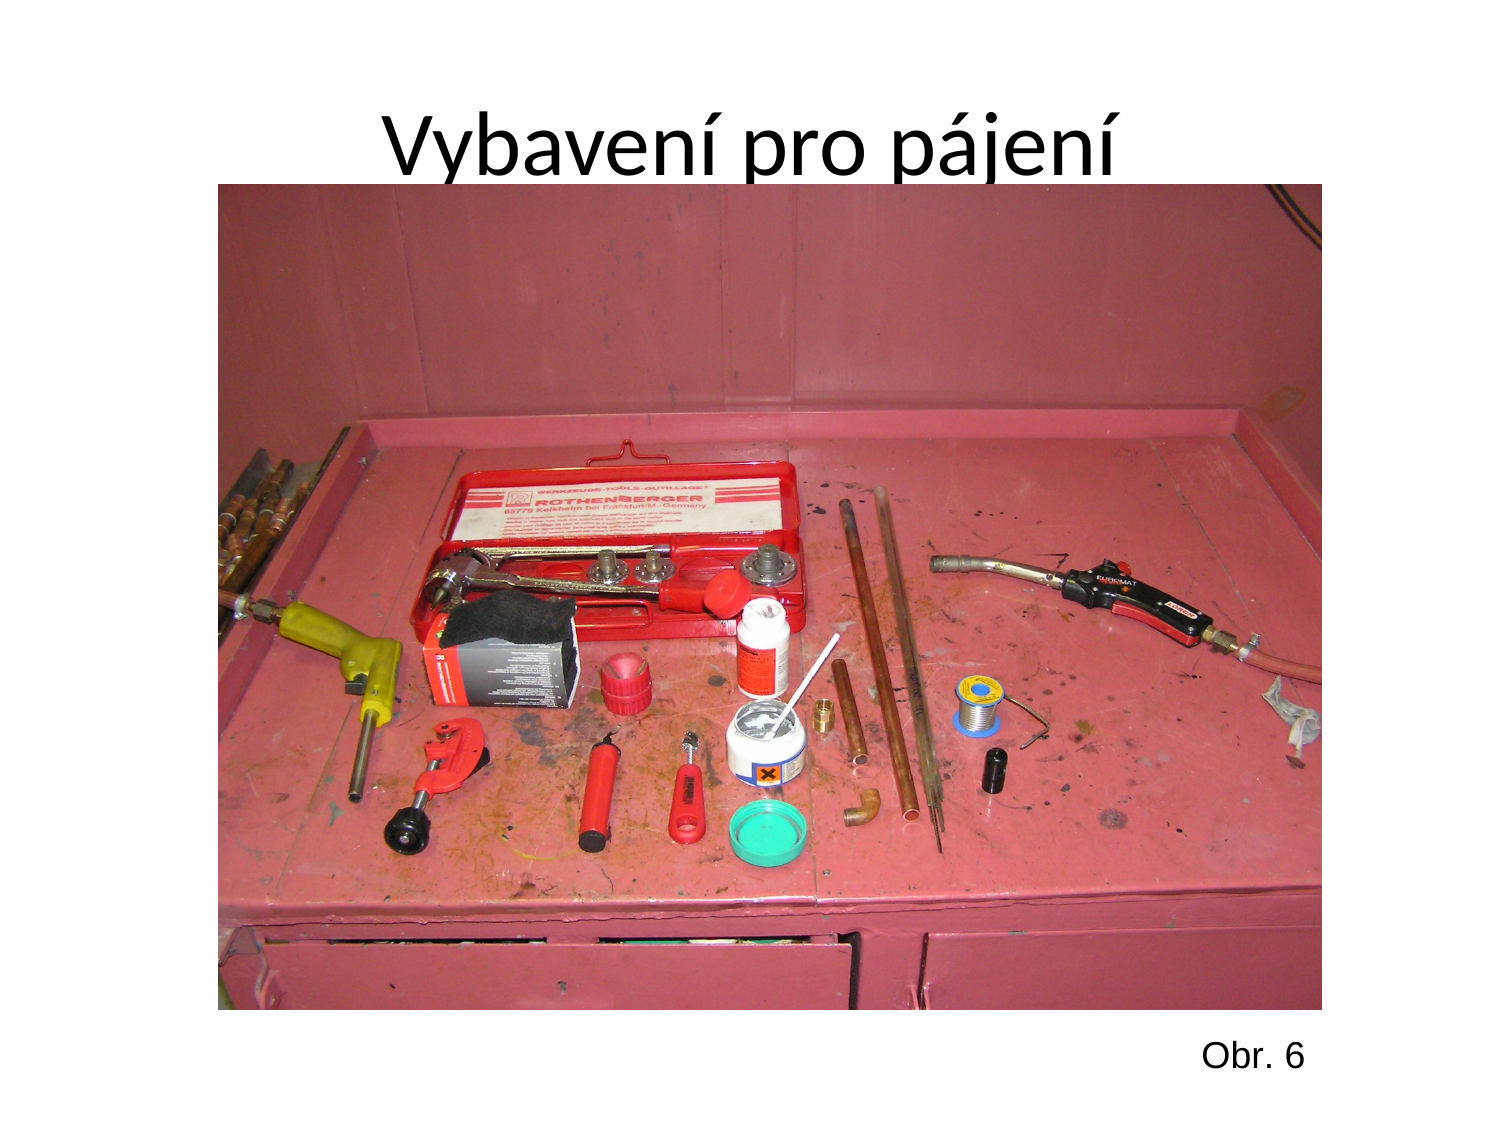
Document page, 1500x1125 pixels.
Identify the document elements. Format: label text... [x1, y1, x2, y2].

text_box [218, 184, 1322, 1010]
text_box Obr. 6 [1186, 1023, 1321, 1084]
title Vybavení pro pájení [75, 45, 1426, 233]
